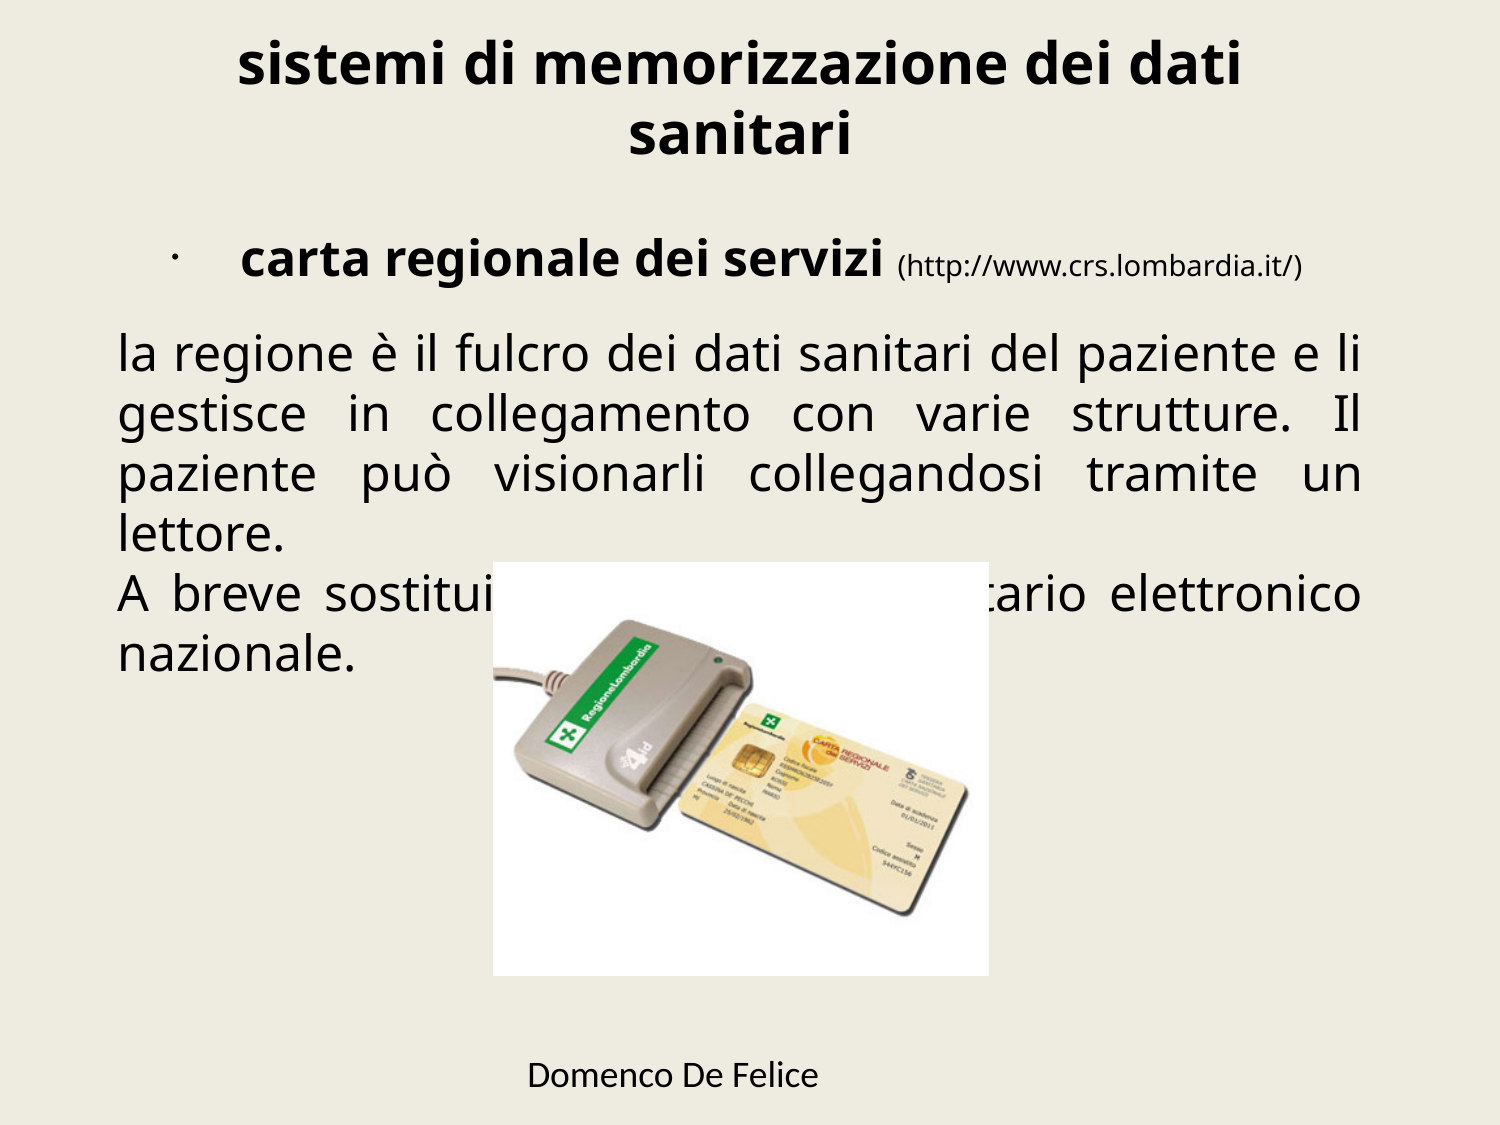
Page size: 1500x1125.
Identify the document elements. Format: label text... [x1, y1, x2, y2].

footer Domenco De Felice [512, 1042, 988, 1103]
text_box sistemi di memorizzazione dei dati sanitari carta regionale dei servizi (http://www.crs.lombardia.it/) la regione è il fulcro dei dati sanitari del paziente e li gestisce in collegamento con varie strutture. Il paziente può visionarli collegandosi tramite un lettore. A breve sostituita dal fascicolo sanitario elettronico nazionale. [102, 19, 1379, 749]
picture [493, 562, 989, 976]
